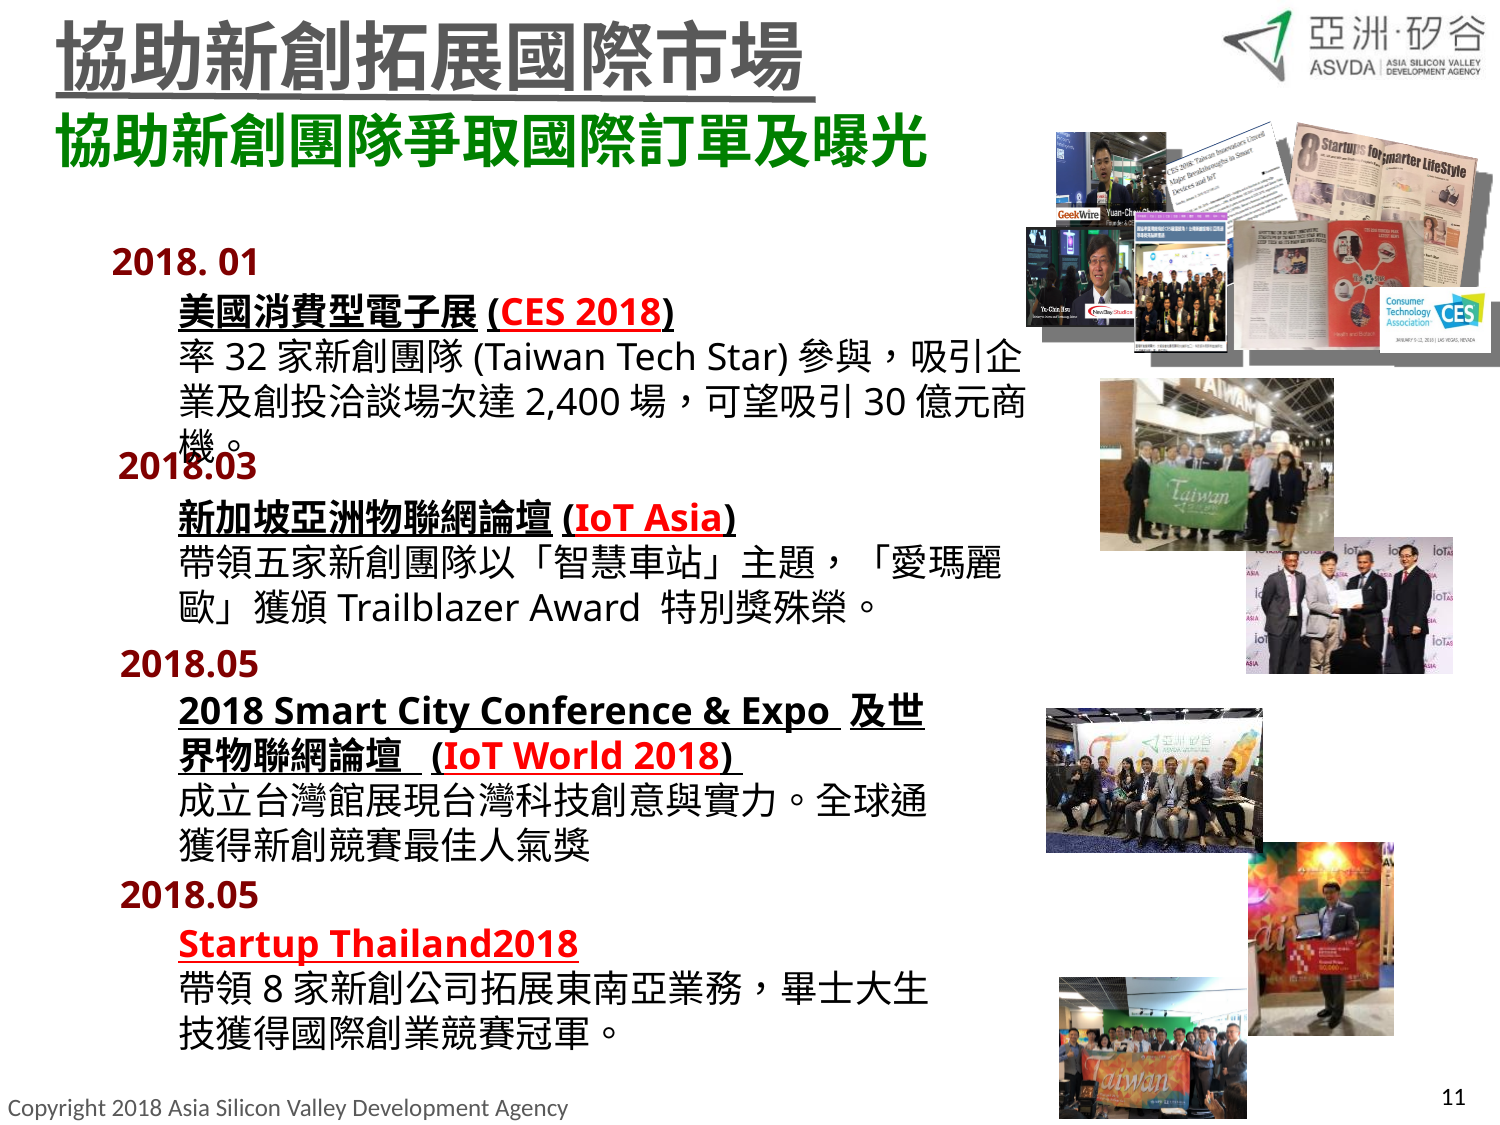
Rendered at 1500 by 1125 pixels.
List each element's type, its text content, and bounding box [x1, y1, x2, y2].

text_box 2018.03 [103, 434, 163, 495]
picture [1059, 977, 1247, 1119]
text_box 2018.05 [105, 863, 163, 924]
picture [1213, 0, 1500, 98]
text_box 2018. 01 [96, 230, 339, 291]
slide_number <編號> [1143, 1065, 1482, 1125]
picture [1046, 708, 1394, 1036]
picture [1100, 378, 1453, 675]
text_box 2018 Smart City Conference & Expo 及世界物聯網論壇 (IoT World 2018) 成立台灣館展現台灣科技創意與實力。全球通 獲得新創競賽最佳人氣獎 [163, 679, 965, 912]
text_box 協助新創拓展國際市場 協助新創團隊爭取國際訂單及曝光 [39, 16, 1249, 183]
picture [1026, 121, 1491, 353]
text_box 新加坡亞洲物聯網論壇(IoT Asia) 帶領五家新創團隊以「智慧車站」主題，「愛瑪麗歐」獲頒Trailblazer Award 特別獎殊榮。 [163, 486, 1066, 636]
text_box 美國消費型電子展(CES 2018) 率32家新創團隊(Taiwan Tech Star)參與，吸引企業及創投洽談場次達2,400場，可望吸引30億元商機。 [163, 280, 1066, 486]
text_box 2018.05 [105, 632, 416, 693]
text_box Startup Thailand2018 帶領8家新創公司拓展東南亞業務，畢士大生技獲得國際創業競賽冠軍。 [163, 912, 965, 1063]
